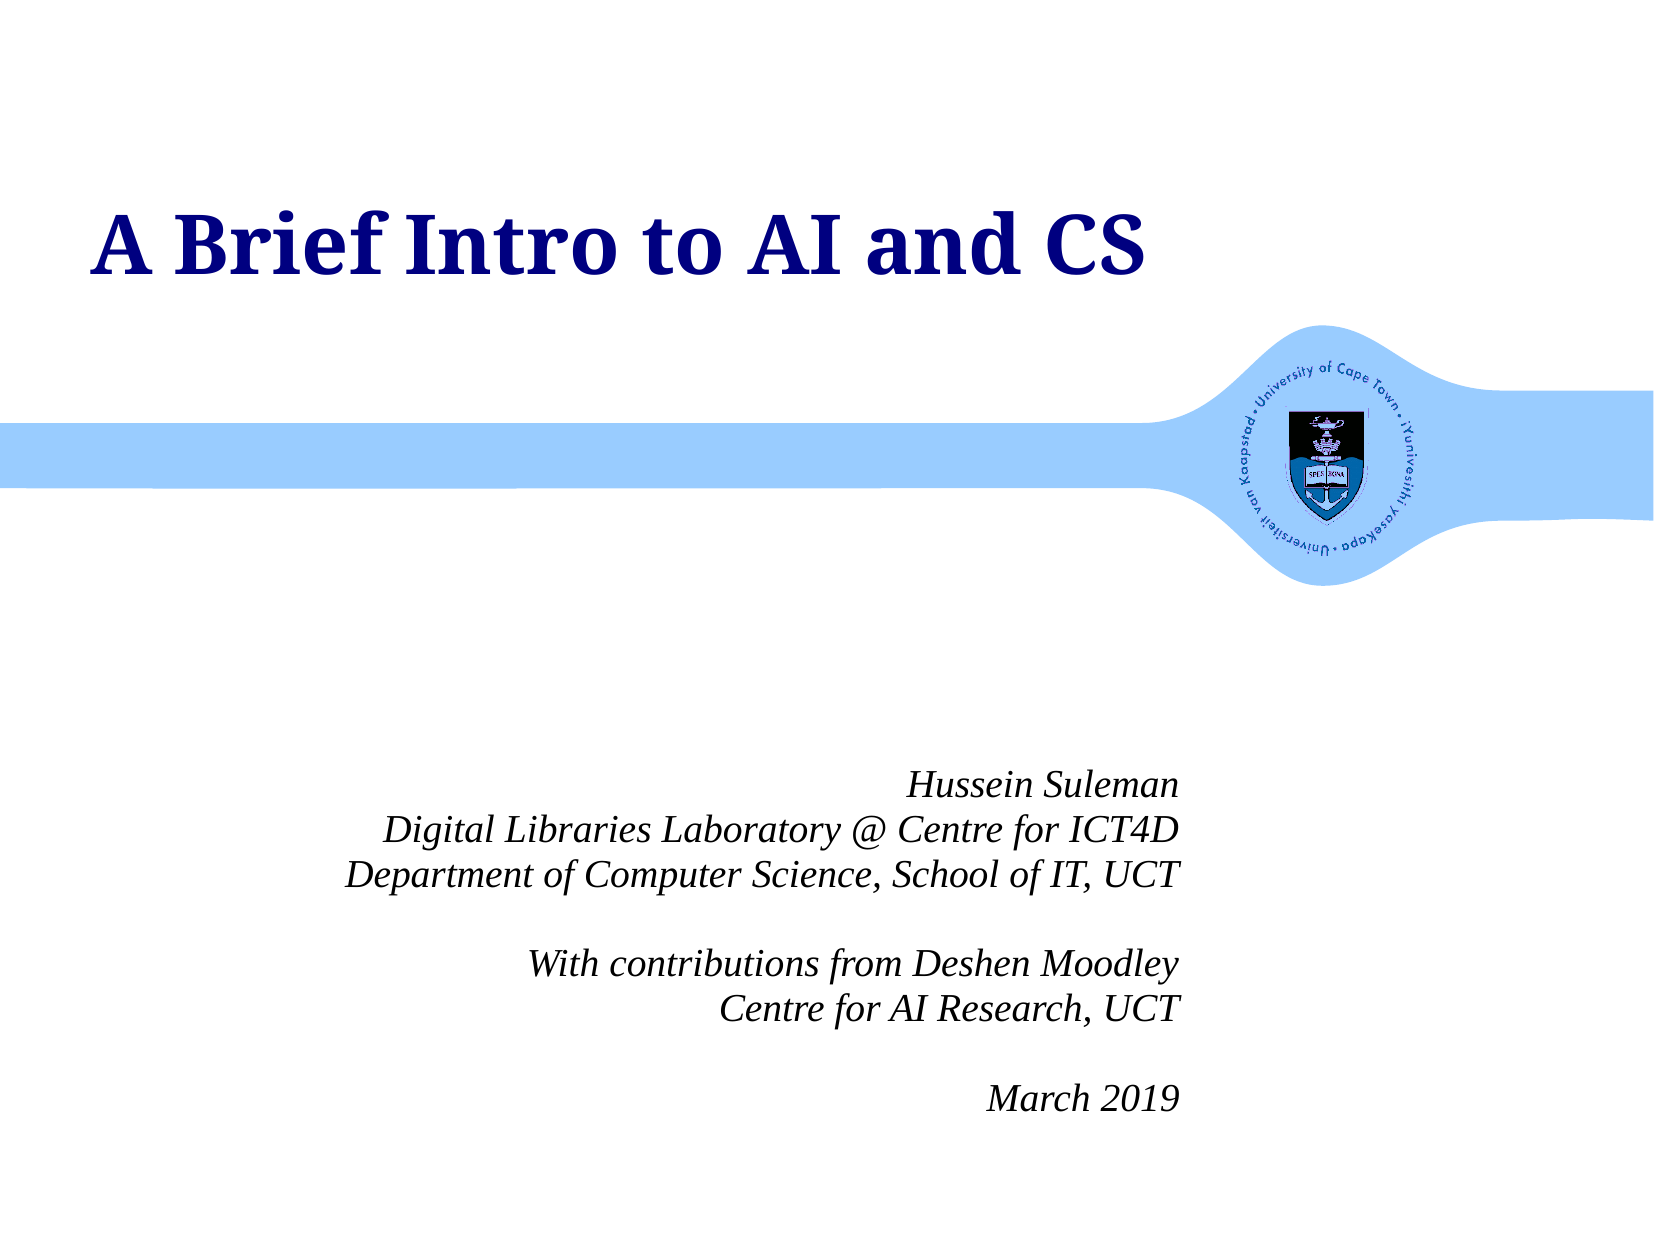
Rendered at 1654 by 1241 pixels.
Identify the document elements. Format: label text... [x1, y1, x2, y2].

title A Brief Intro to AI and CS [90, 97, 1152, 387]
list Hussein Suleman Digital Libraries Laboratory @ Centre for ICT4D Department of Computer Science, School of IT, UCT With contributions from Deshen Moodley Centre for AI Research, UCT March 2019 [90, 536, 1180, 1241]
picture [1199, 336, 1440, 581]
